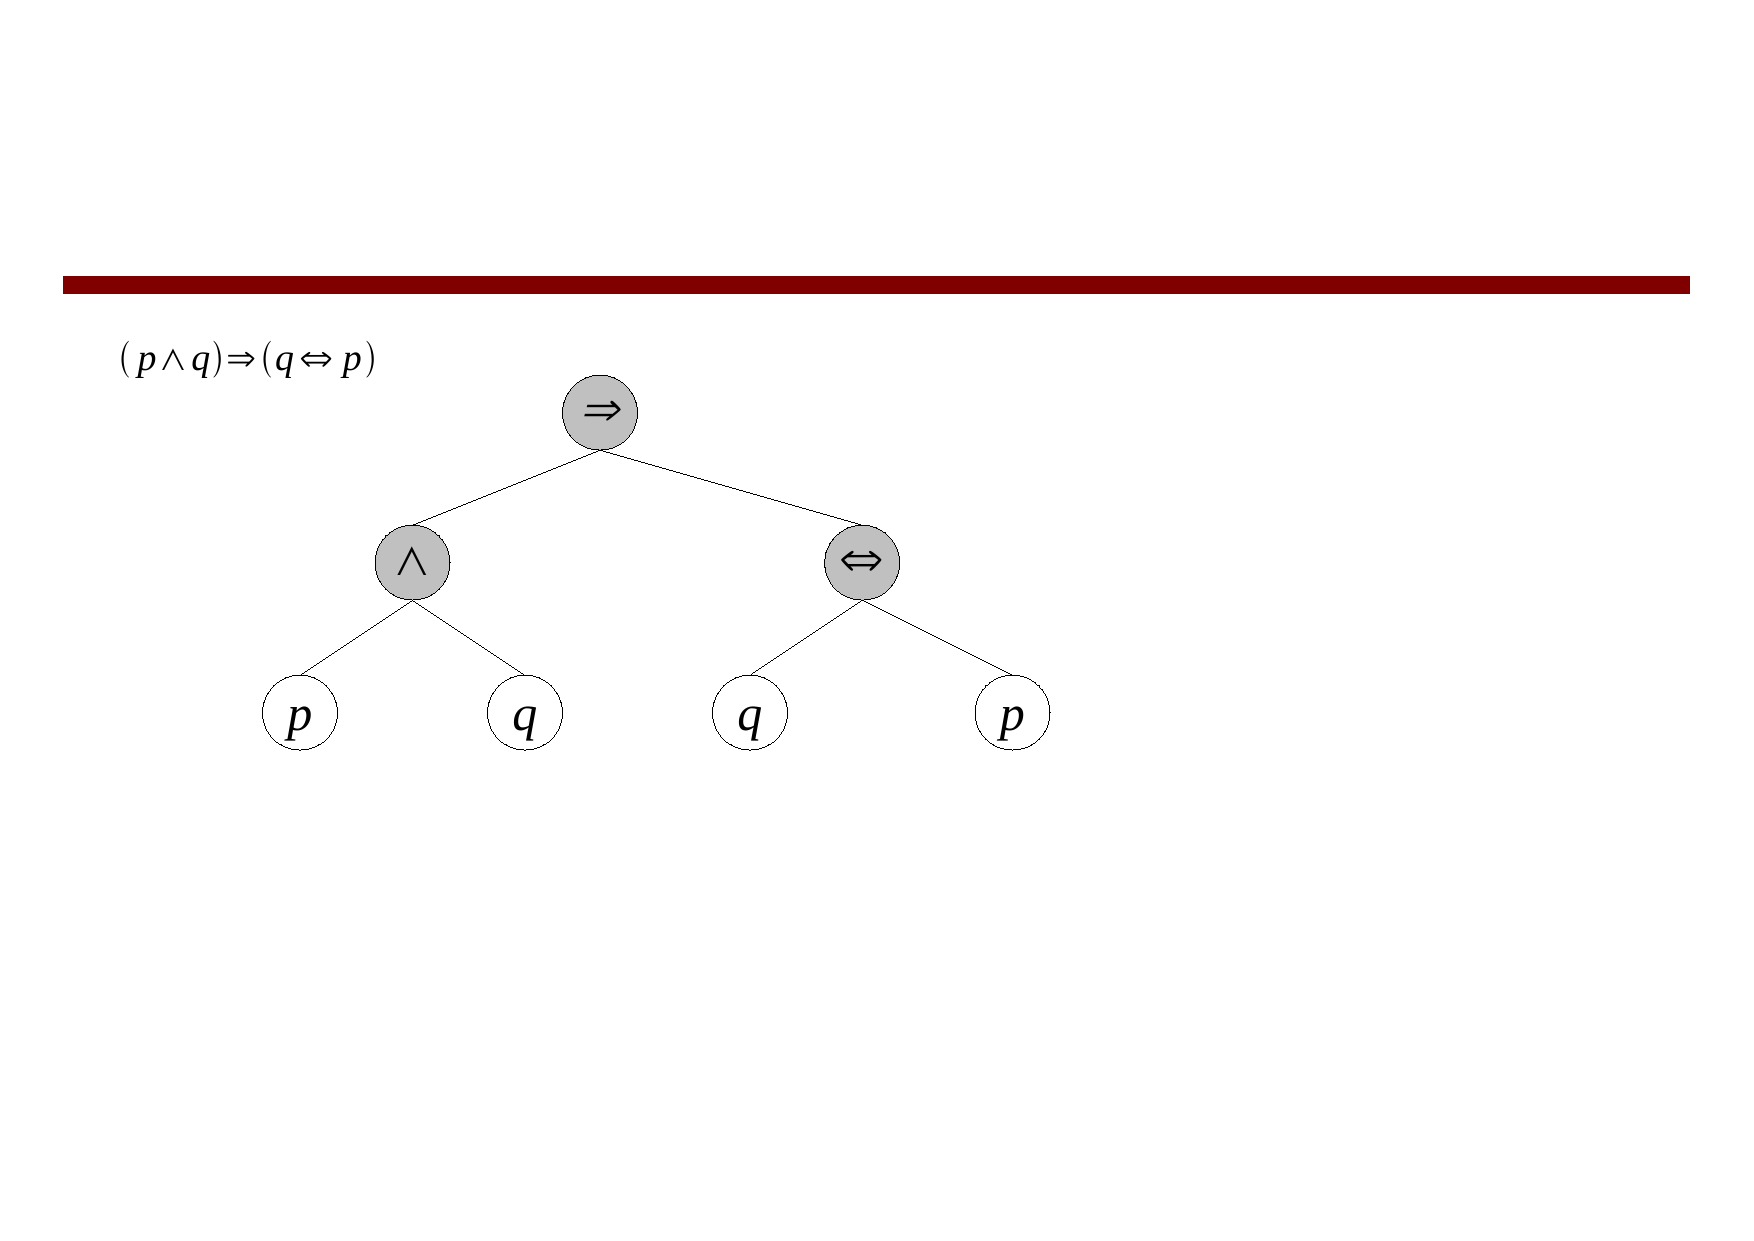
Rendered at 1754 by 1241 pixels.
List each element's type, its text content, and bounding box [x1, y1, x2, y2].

text_box ⇒ [562, 375, 638, 450]
text_box ⇔ [824, 525, 900, 600]
text_box p [975, 675, 1051, 751]
text_box ∧ [375, 525, 451, 600]
text_box p [262, 675, 338, 751]
text_box q [712, 675, 788, 751]
text_box q [487, 675, 563, 751]
chart [112, 337, 382, 381]
